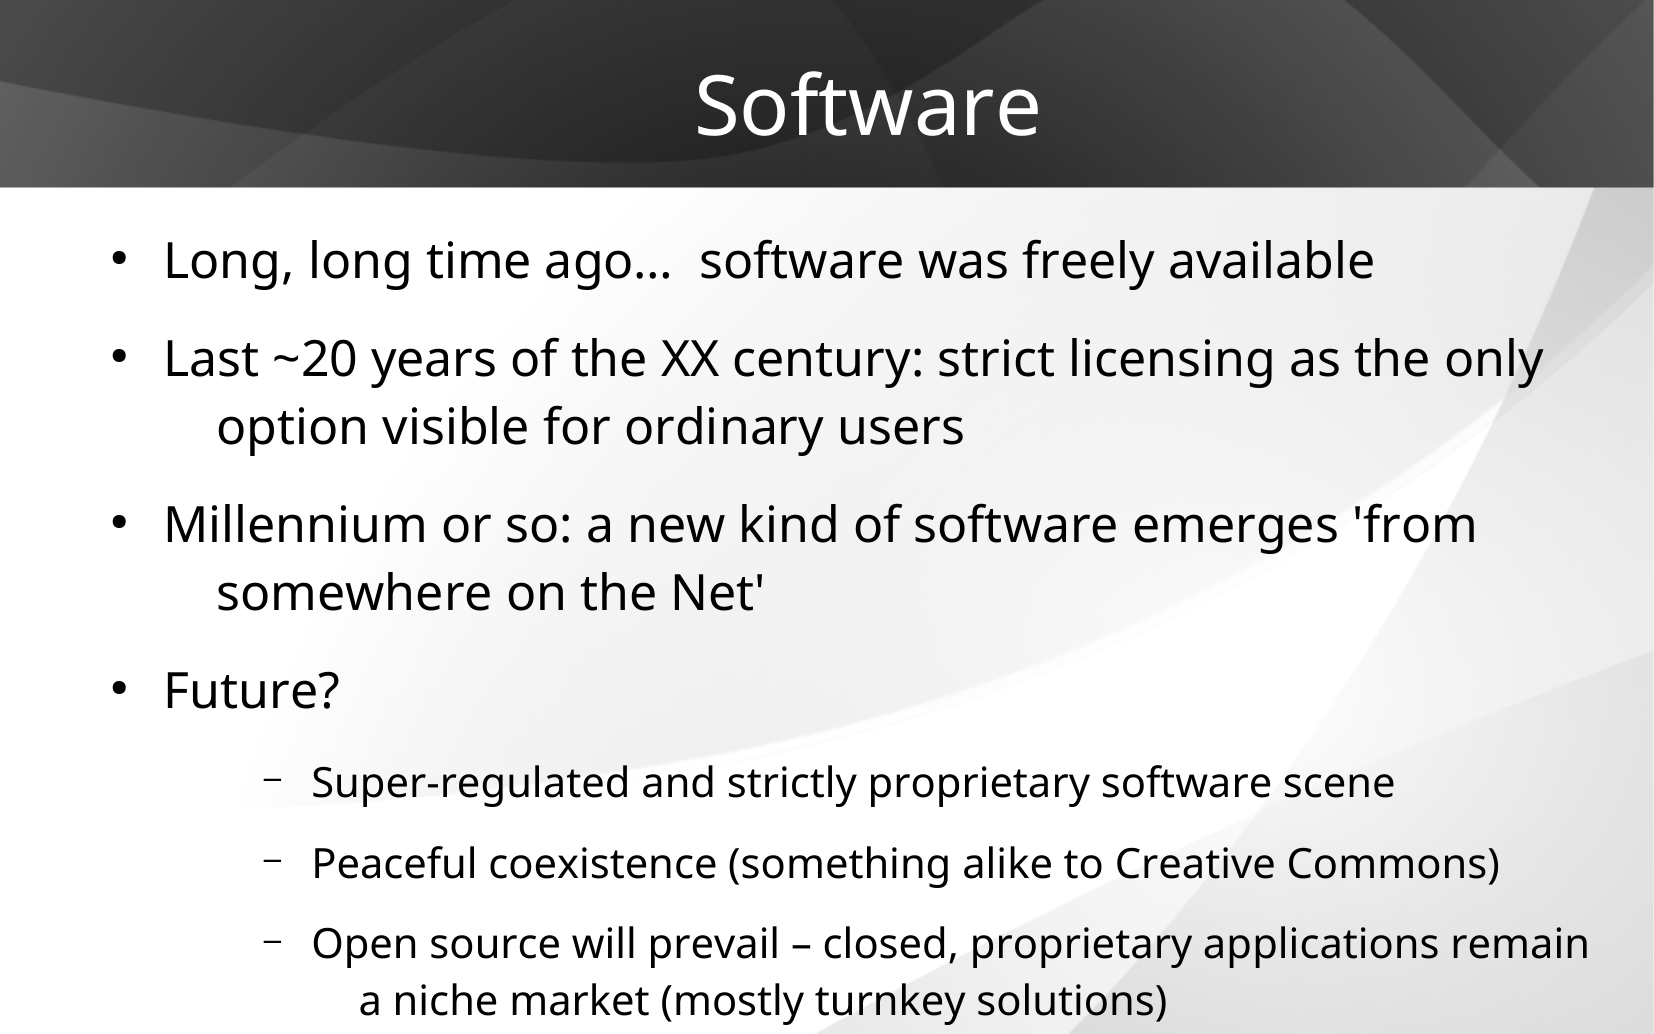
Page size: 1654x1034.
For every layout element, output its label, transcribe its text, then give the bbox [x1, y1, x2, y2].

title Software [124, 0, 1613, 208]
picture [0, 0, 1654, 1034]
list Long, long time ago… software was freely available Last ~20 years of the XX century: strict licensing as the only option visible for ordinary users Millennium or so: a new kind of software emerges 'from somewhere on the Net' Future? Super-regulated and strictly proprietary software scene Peaceful coexistence (something alike to Creative Commons) Open source will prevail – closed, proprietary applications remain a niche market (mostly turnkey solutions) [75, 225, 1613, 1013]
